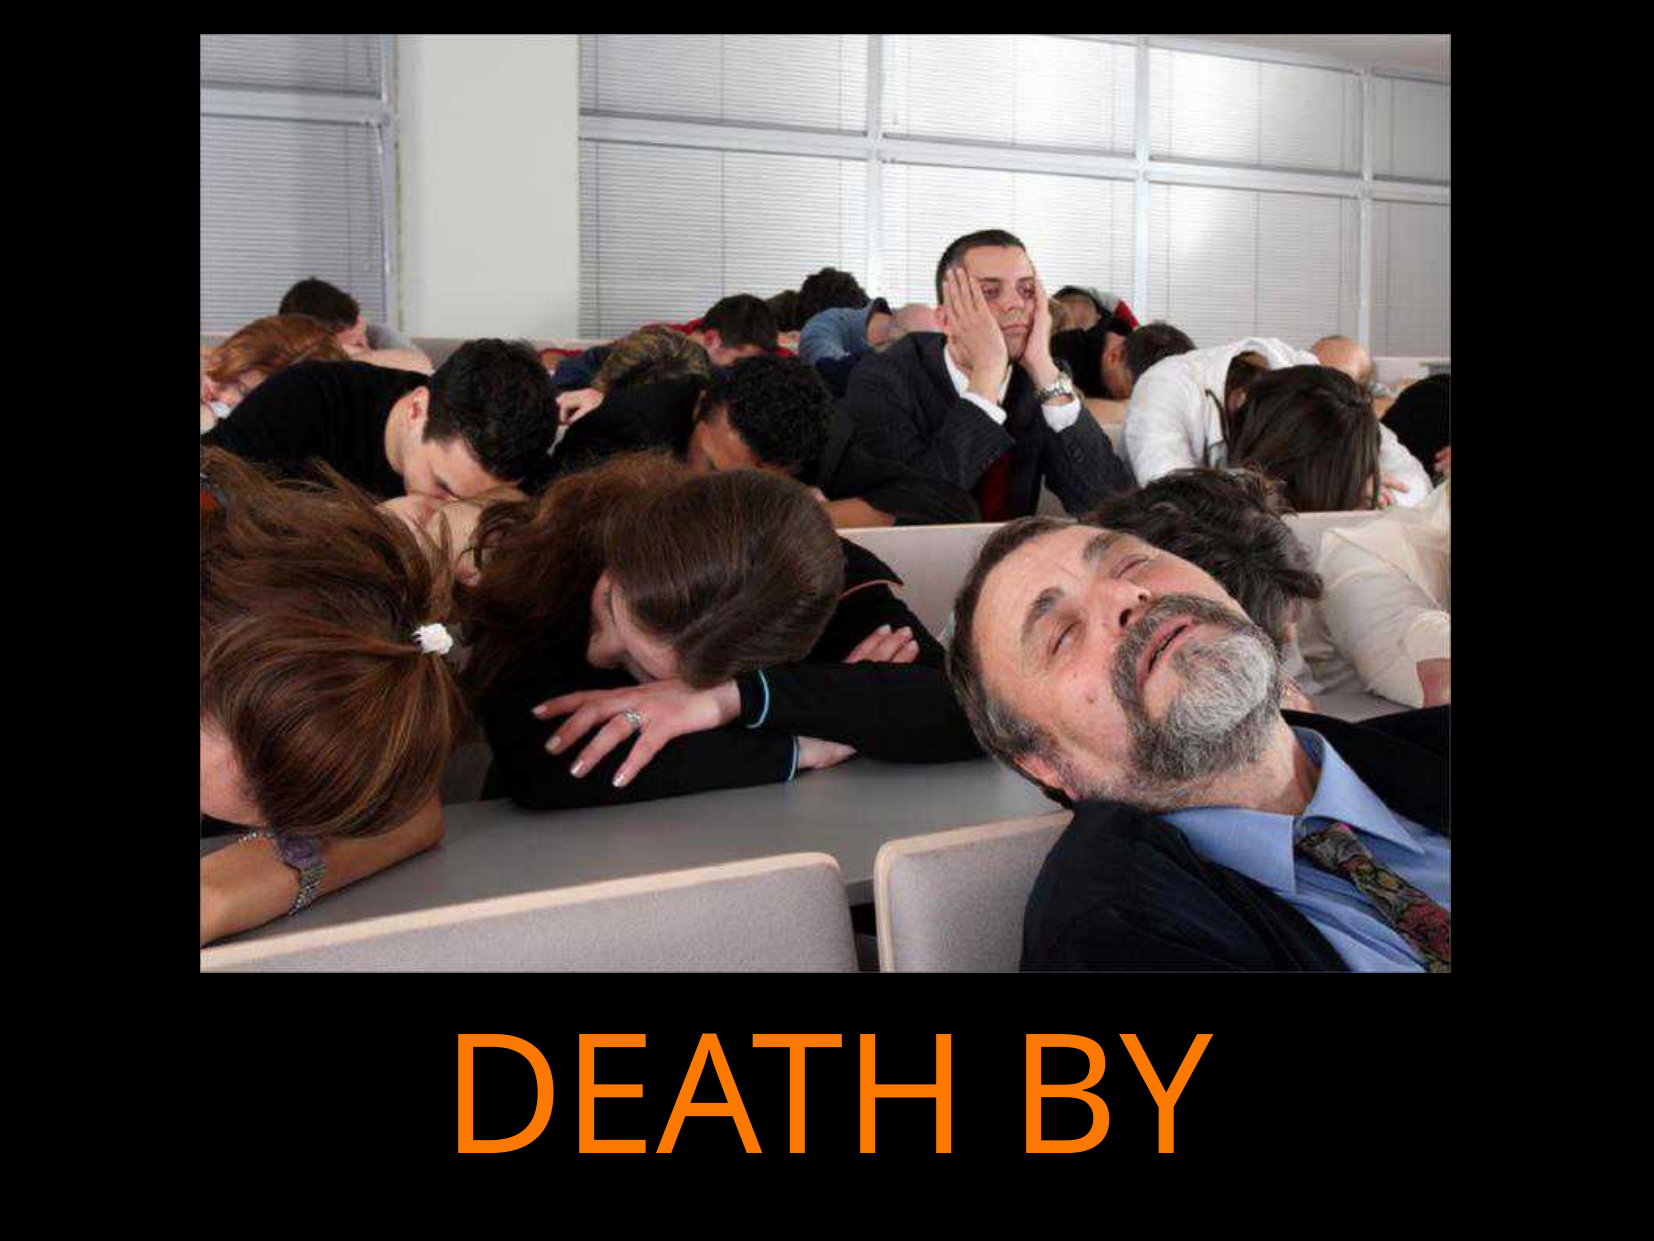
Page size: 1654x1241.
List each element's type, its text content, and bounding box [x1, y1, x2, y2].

picture [200, 34, 1451, 968]
text_box DEATH BY POWERPOINT [1, 968, 1653, 1184]
